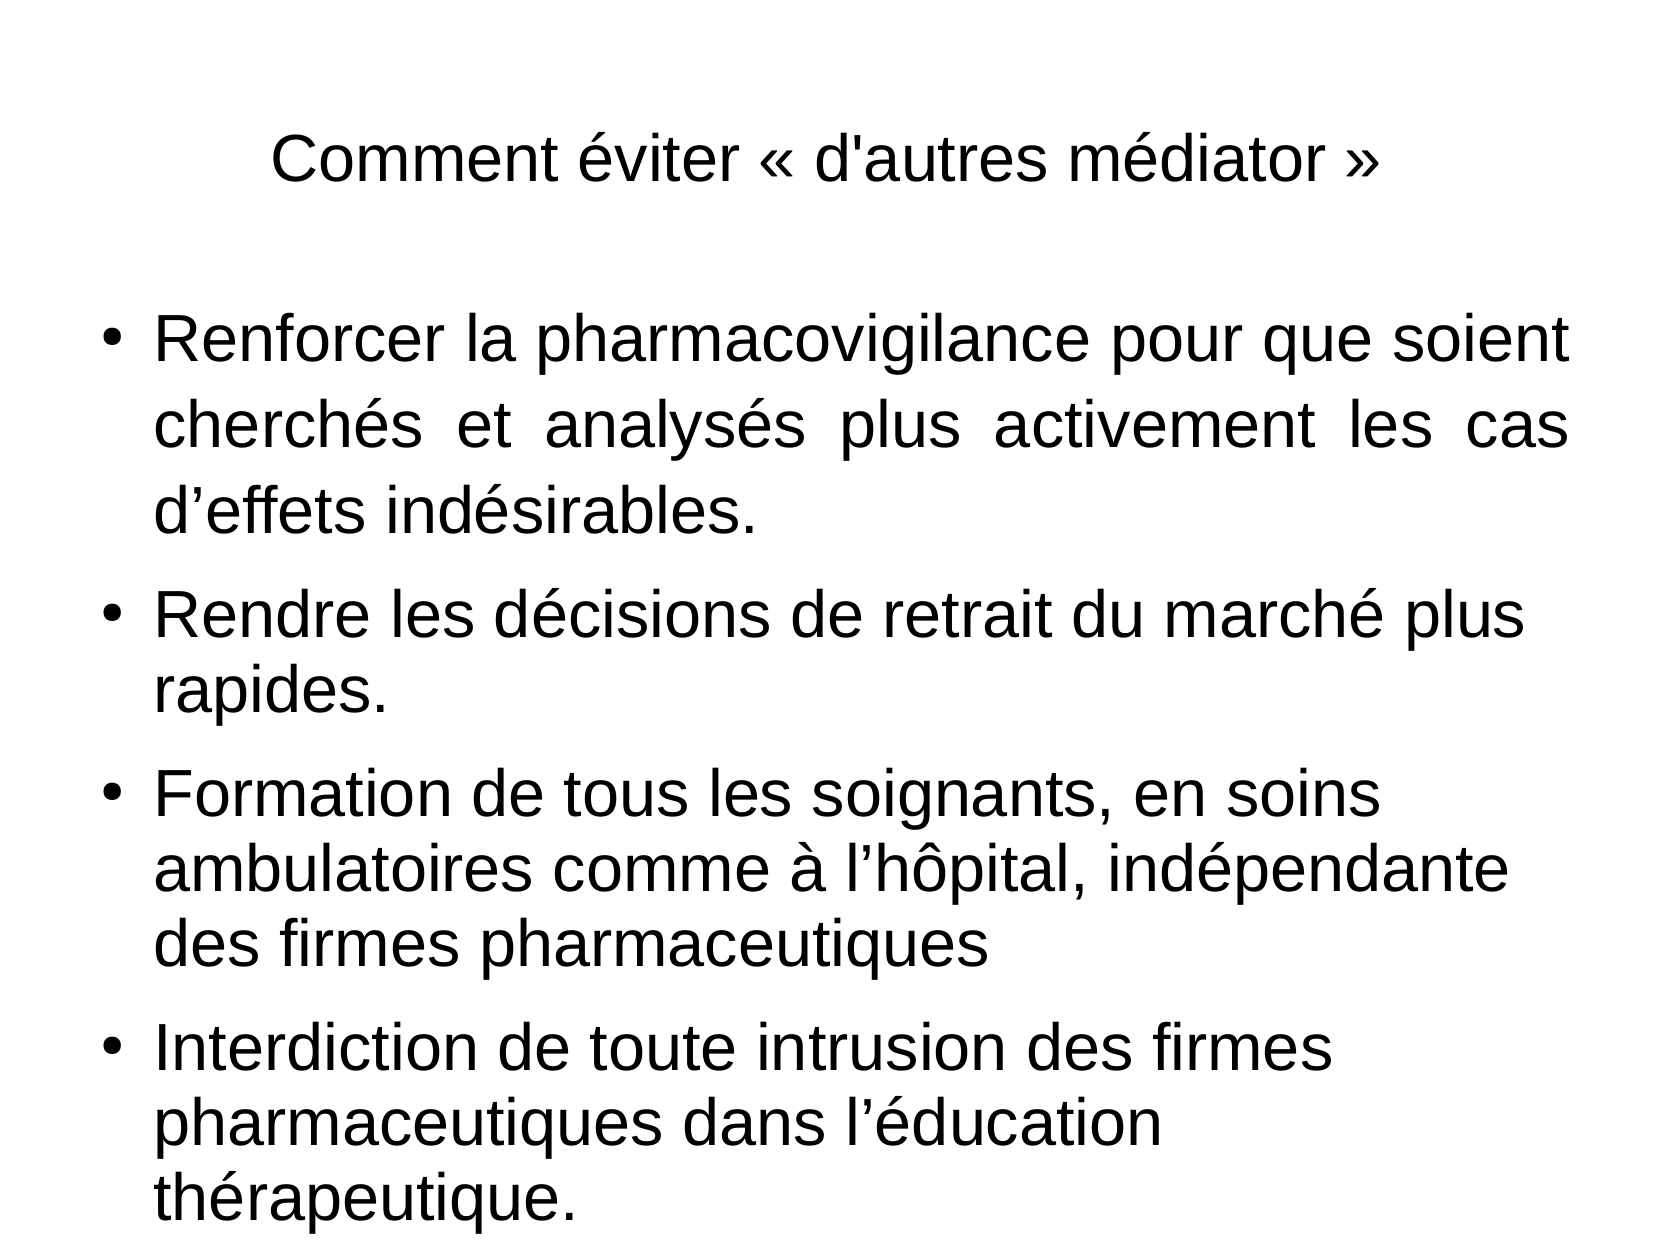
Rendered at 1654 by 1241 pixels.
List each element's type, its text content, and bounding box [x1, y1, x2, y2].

list Renforcer la pharmacovigilance pour que soient cherchés et analysés plus activement les cas d’effets indésirables. Rendre les décisions de retrait du marché plus rapides. Formation de tous les soignants, en soins ambulatoires comme à l’hôpital, indépendante des firmes pharmaceutiques Interdiction de toute intrusion des firmes pharmaceutiques dans l’éducation thérapeutique. [82, 290, 1571, 1224]
title Comment éviter « d'autres médiator » [82, 49, 1571, 257]
